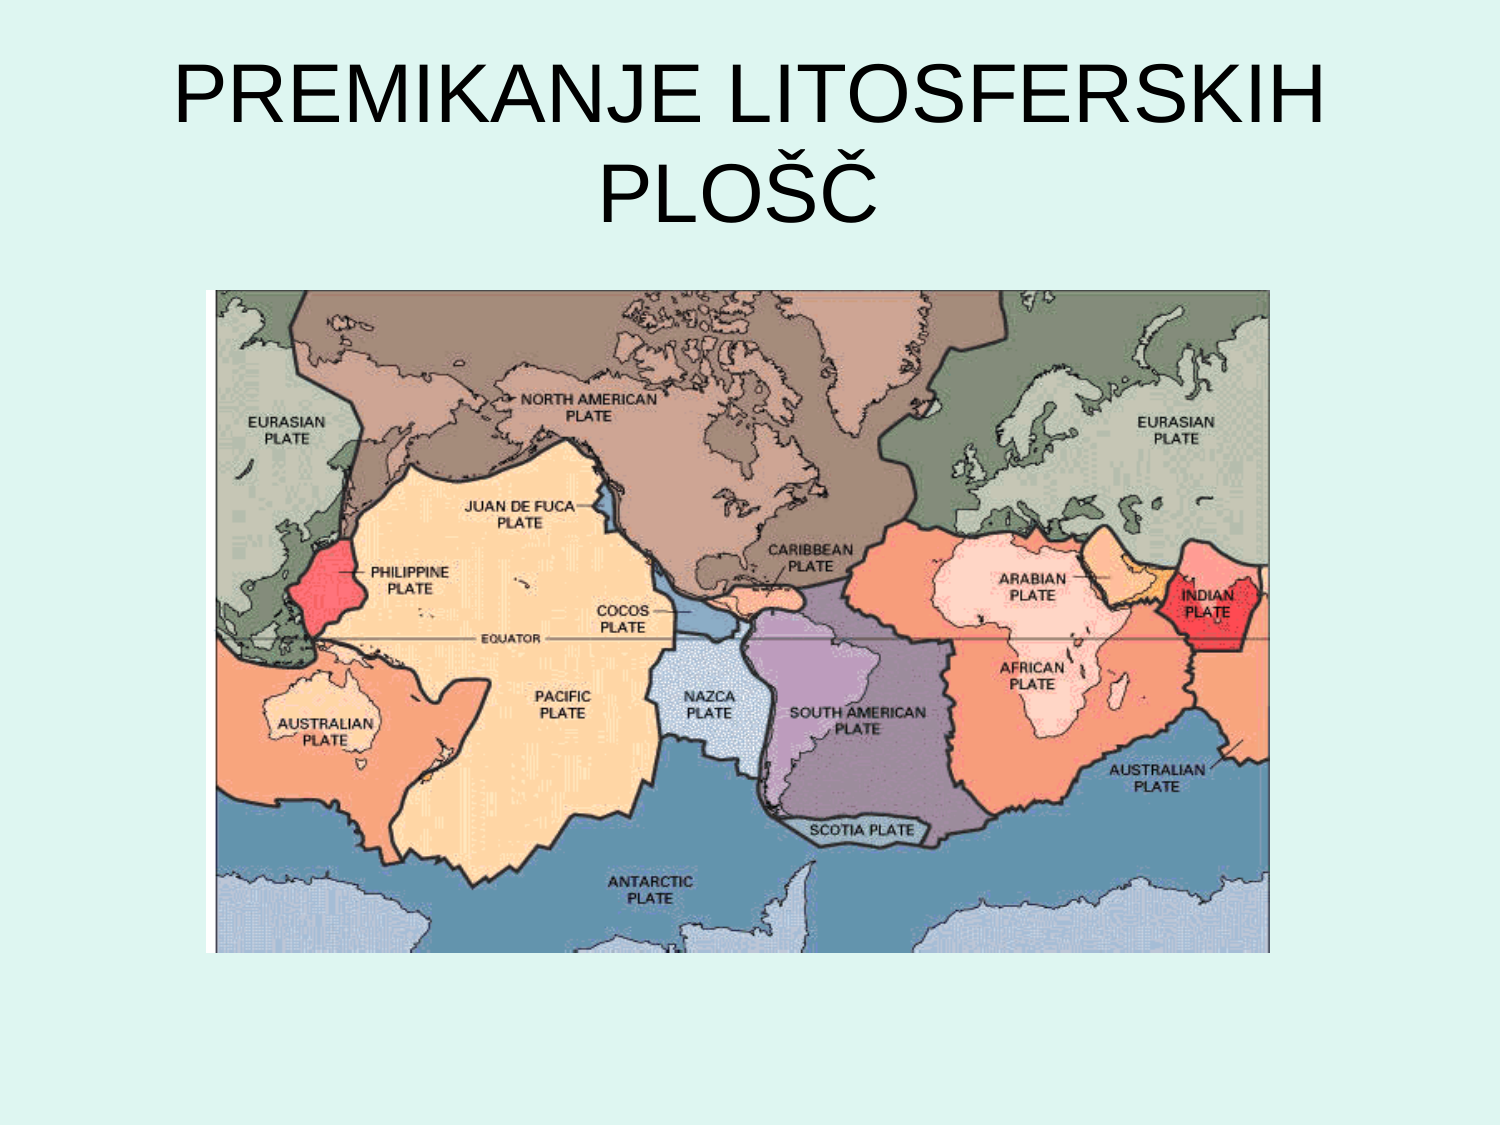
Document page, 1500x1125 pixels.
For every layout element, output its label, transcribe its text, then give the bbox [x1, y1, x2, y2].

title PREMIKANJE LITOSFERSKIH PLOŠČ [75, 45, 1426, 233]
picture [206, 290, 1270, 953]
